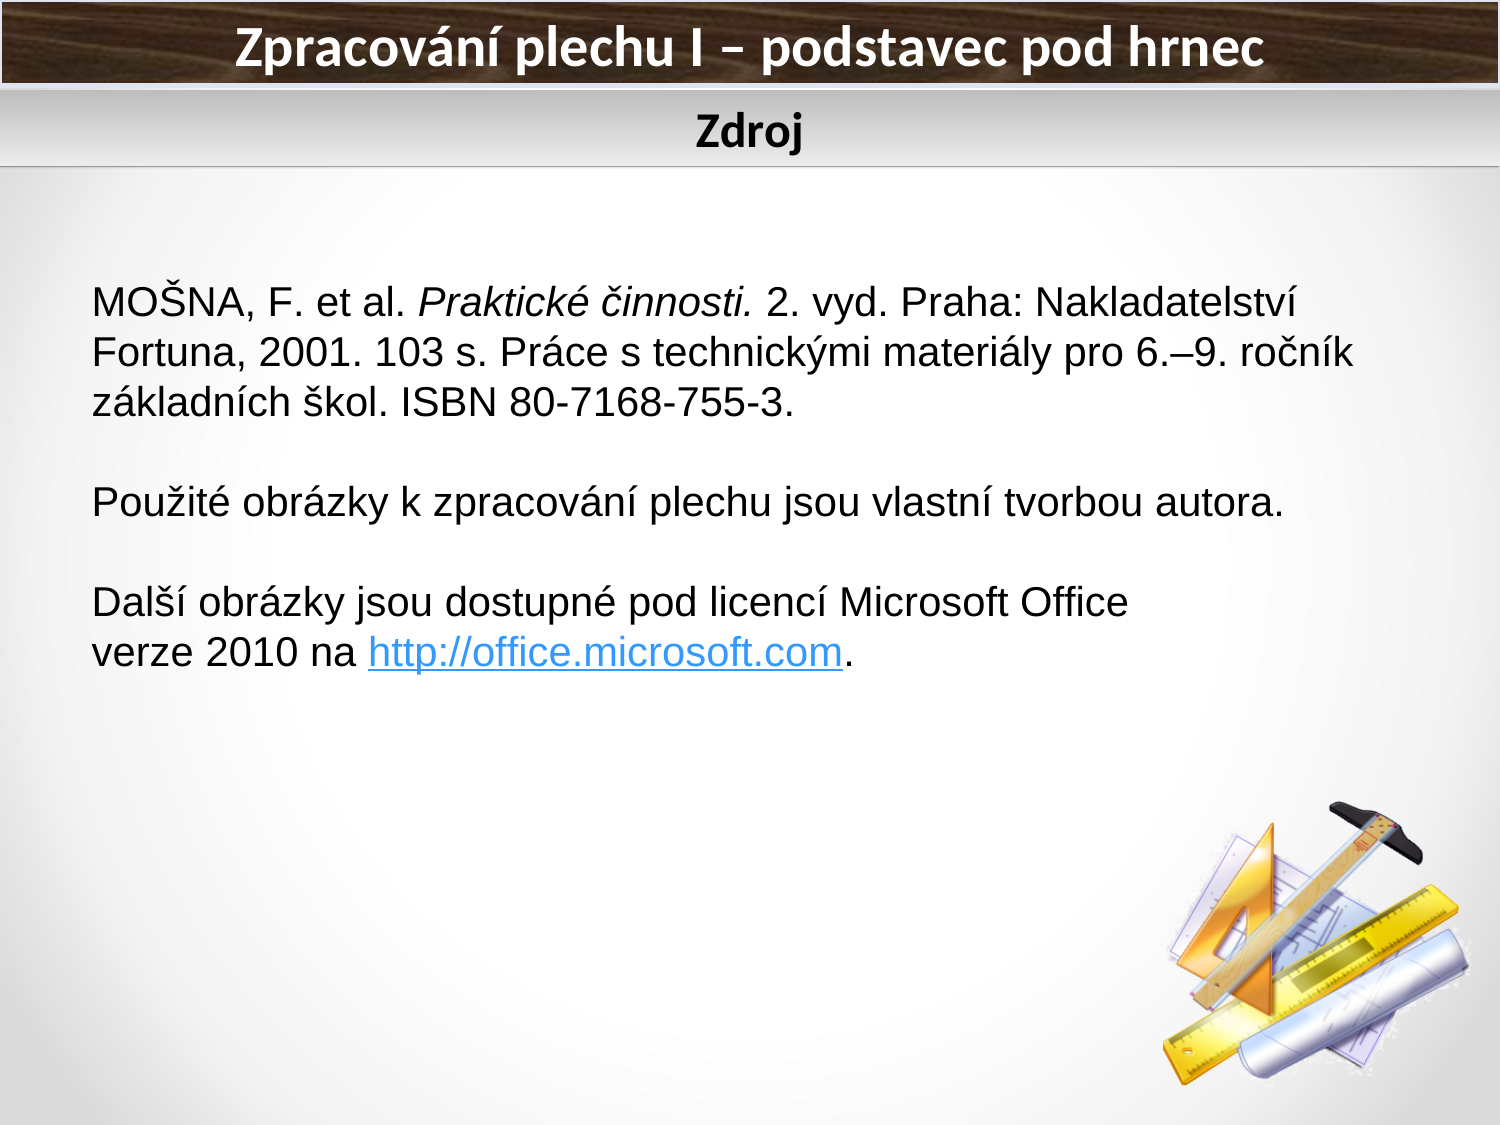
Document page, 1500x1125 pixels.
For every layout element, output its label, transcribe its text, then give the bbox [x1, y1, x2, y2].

picture [0, 166, 1500, 1125]
picture [0, 86, 1500, 90]
text_box Zpracování plechu I – podstavec pod hrnec [0, 0, 1500, 86]
text_box MOŠNA, F. et al. Praktické činnosti. 2. vyd. Praha: Nakladatelství Fortuna, 2001. 103 s. Práce s technickými materiály pro 6.–9. ročník základních škol. ISBN 80-7168-755-3. Použité obrázky k zpracování plechu jsou vlastní tvorbou autora. Další obrázky jsou dostupné pod licencí Microsoft Office verze 2010 na http://office.microsoft.com. [76, 267, 1459, 683]
text_box Zdroj [0, 90, 1500, 166]
